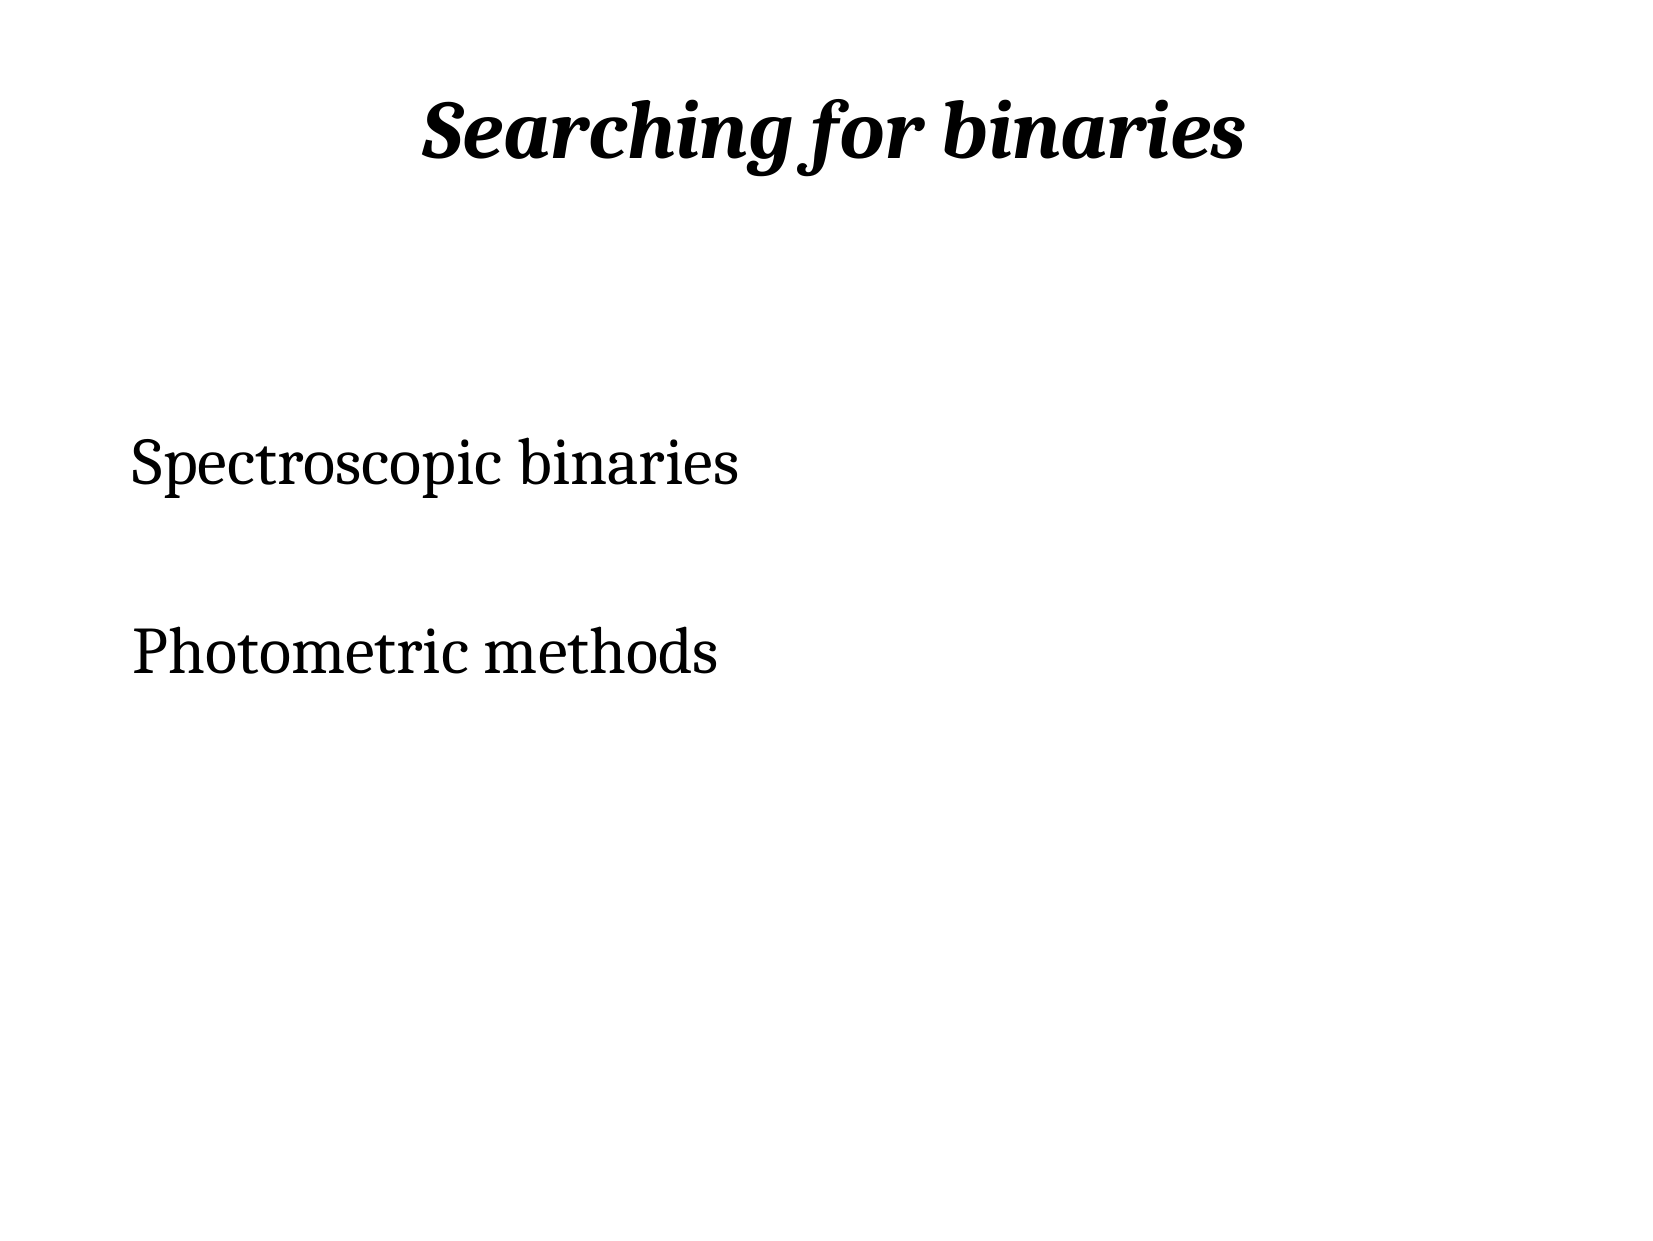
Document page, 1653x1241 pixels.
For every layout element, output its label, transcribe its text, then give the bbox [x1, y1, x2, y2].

text_box Searching for binaries [407, 70, 1306, 184]
text_box Photometric methods [118, 602, 827, 696]
text_box Spectroscopic binaries [118, 413, 827, 507]
